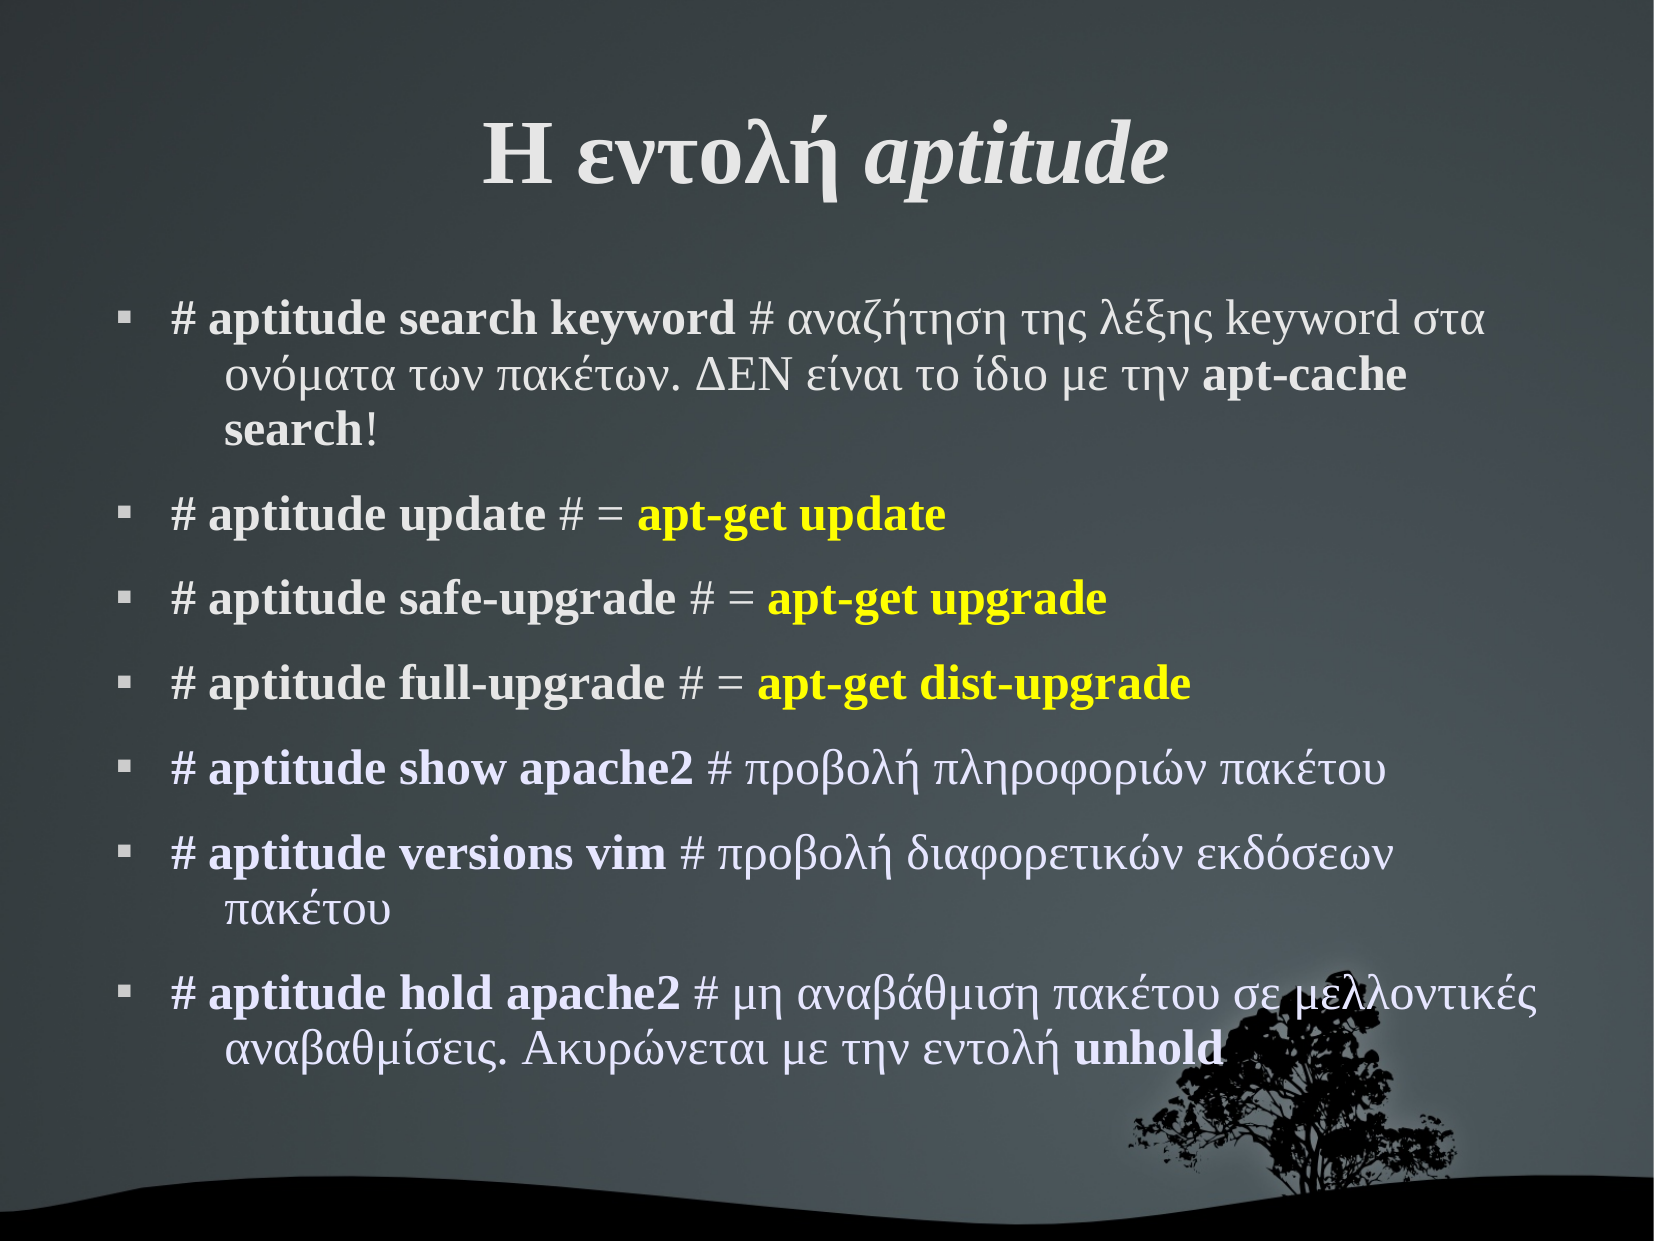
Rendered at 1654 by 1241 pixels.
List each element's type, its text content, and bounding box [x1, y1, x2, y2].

title Η εντολή aptitude [82, 49, 1571, 257]
list # aptitude search keyword # αναζήτηση της λέξης keyword στα ονόματα των πακέτων. ΔΕΝ είναι το ίδιο με την apt-cache search! # aptitude update # = apt-get update # aptitude safe-upgrade # = apt-get upgrade # aptitude full-upgrade # = apt-get dist-upgrade # aptitude show apache2 # προβολή πληροφοριών πακέτου # aptitude versions vim # προβολή διαφορετικών εκδόσεων πακέτου # aptitude hold apache2 # μη αναβάθμιση πακέτου σε μελλοντικές αναβαθμίσεις. Ακυρώνεται με την εντολή unhold [82, 290, 1571, 1181]
picture [0, 0, 1654, 1241]
